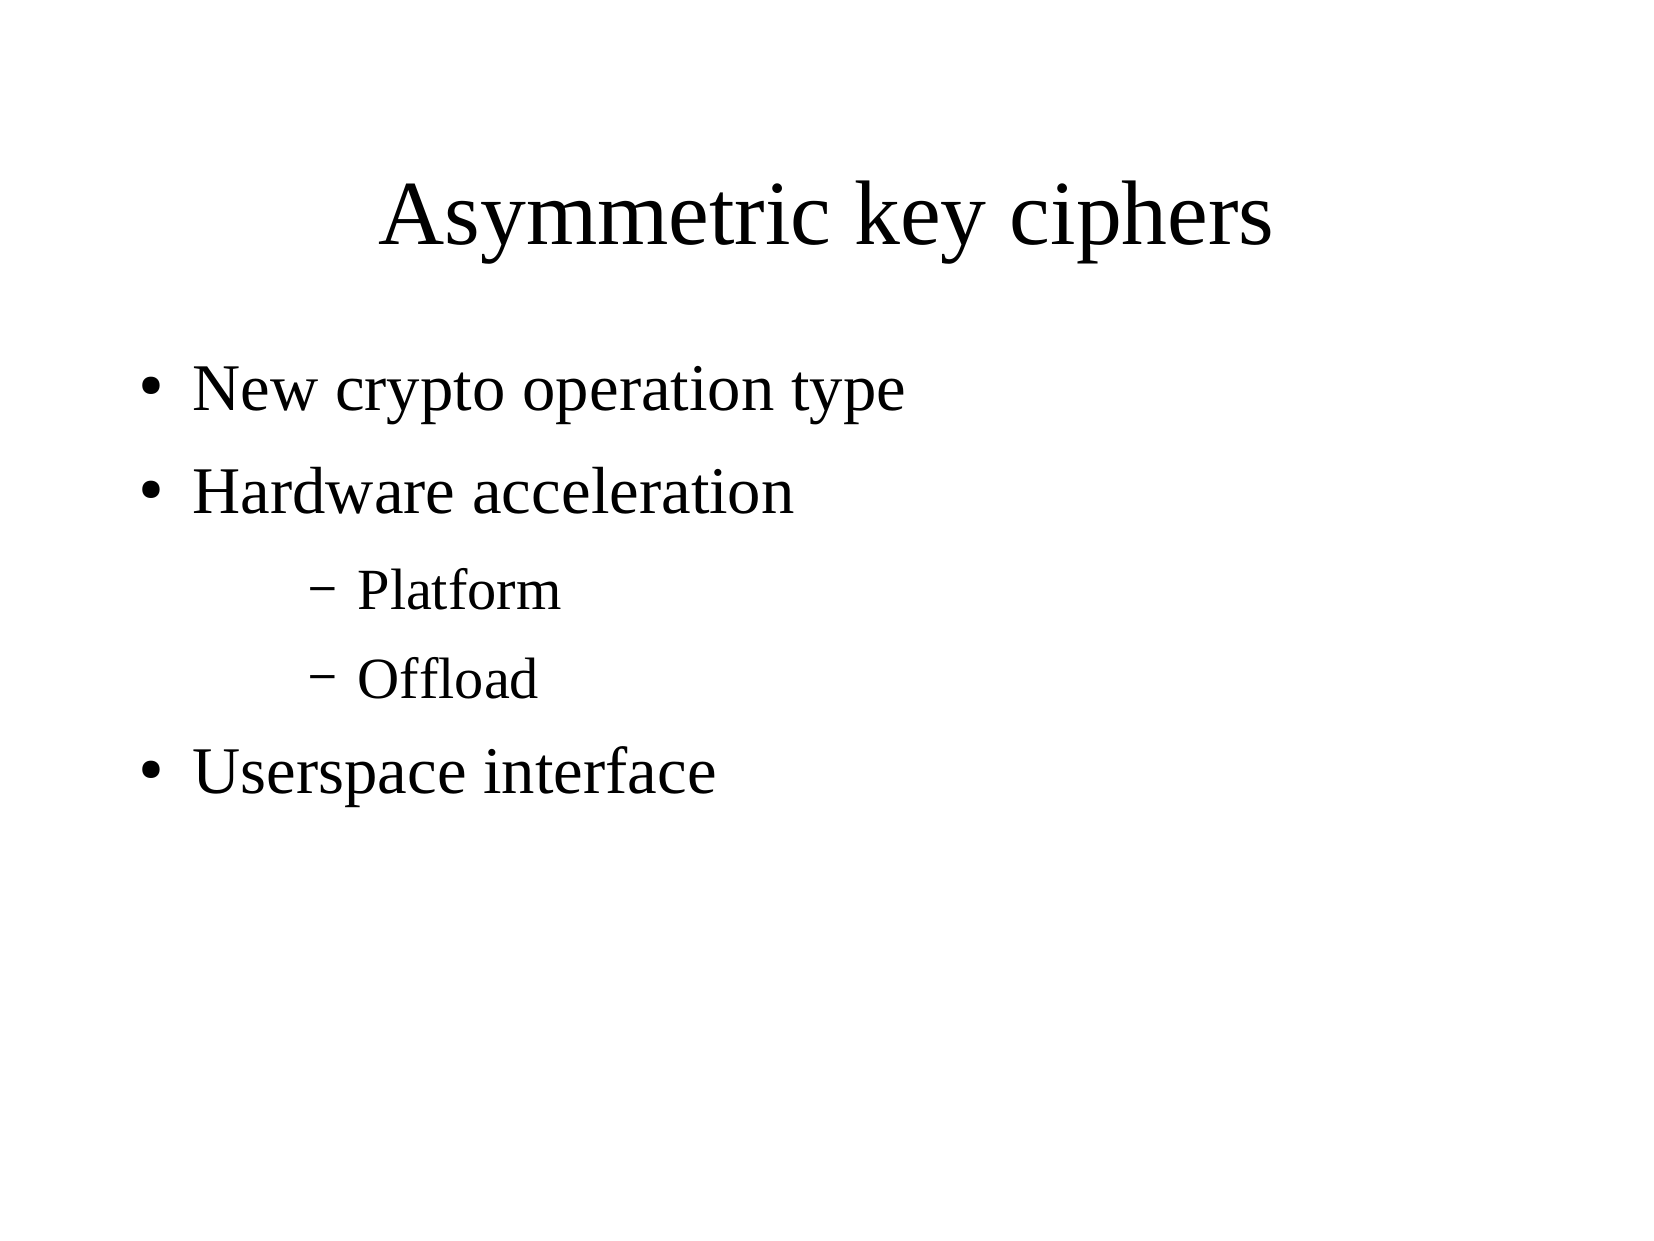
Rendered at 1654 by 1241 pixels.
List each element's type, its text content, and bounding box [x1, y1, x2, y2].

list New crypto operation type Hardware acceleration Platform Offload Userspace interface [121, 350, 1534, 1133]
title Asymmetric key ciphers [121, 110, 1534, 318]
